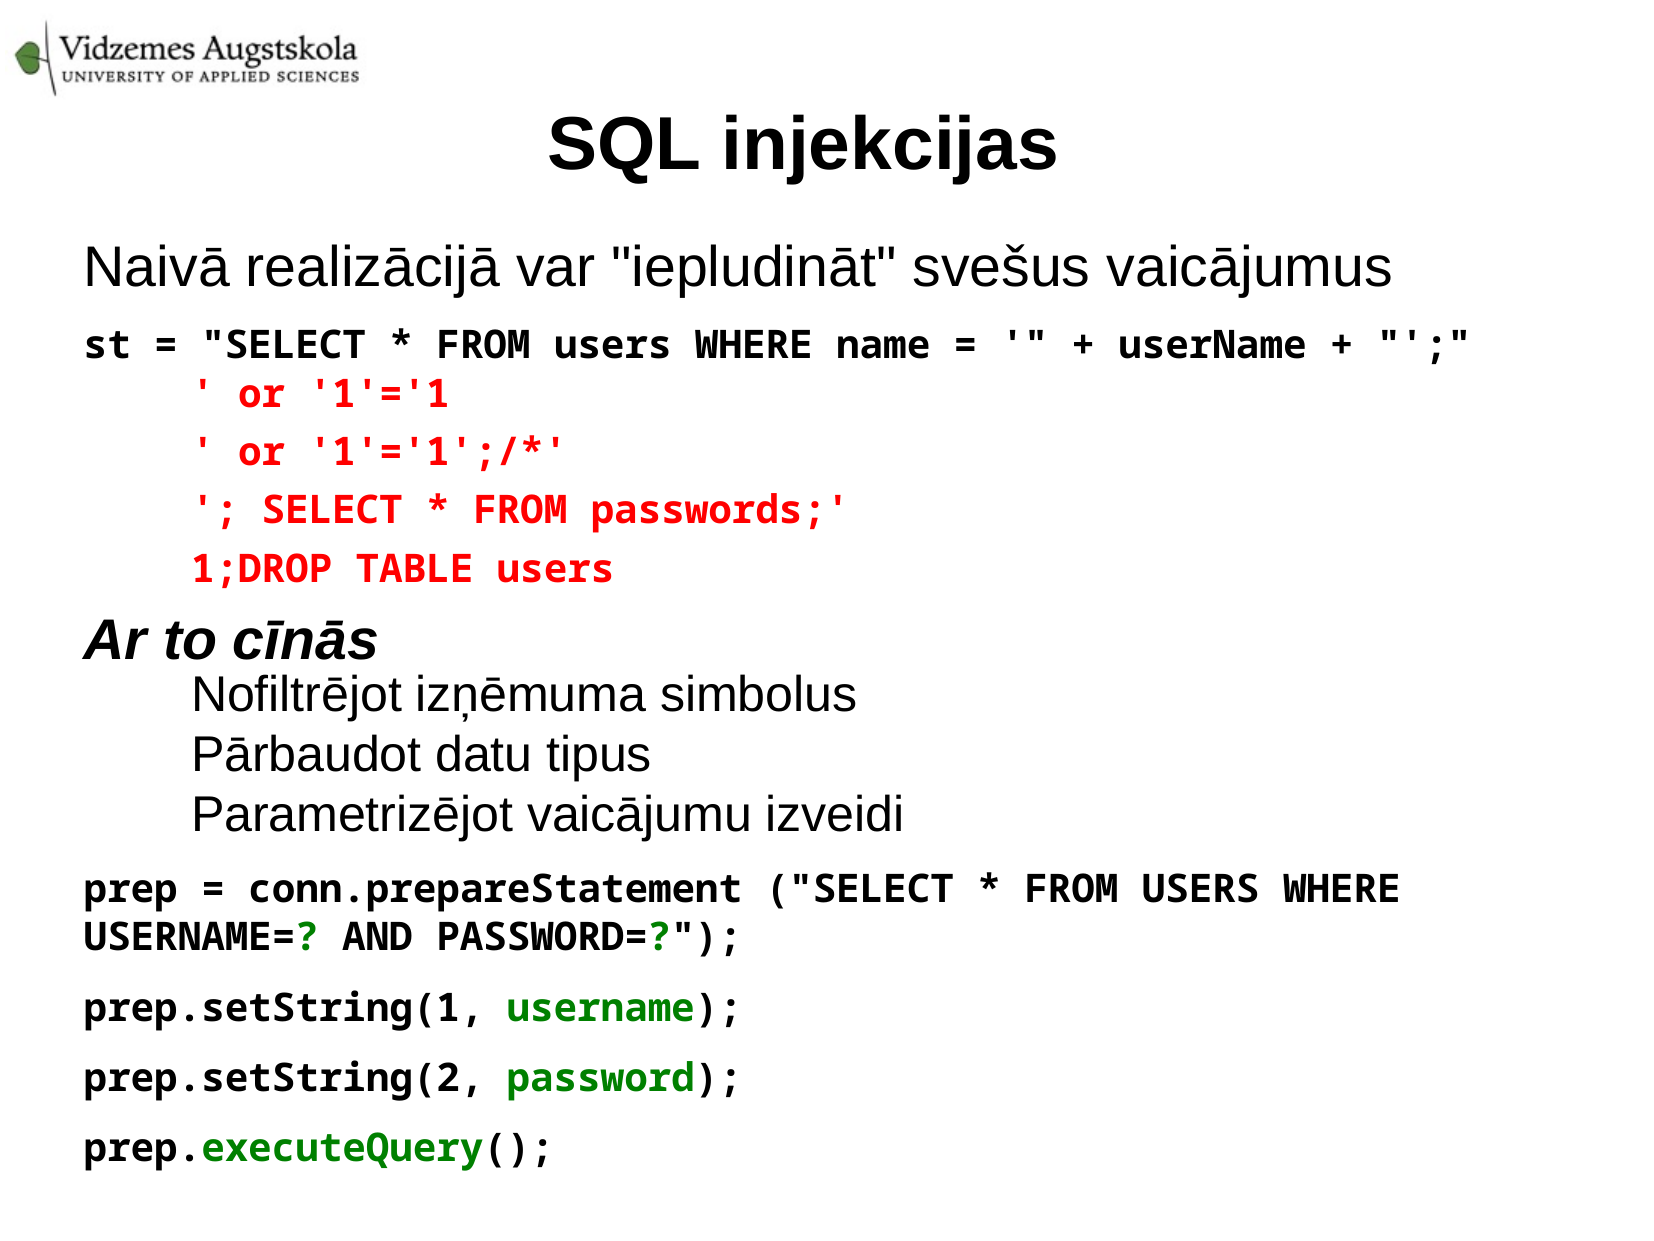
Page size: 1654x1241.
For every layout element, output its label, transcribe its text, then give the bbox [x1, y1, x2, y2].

title SQL injekcijas [94, 103, 1512, 188]
list Naivā realizācijā var "iepludināt" svešus vaicājumus st = "SELECT * FROM users WHERE name = '" + userName + "';" ' or '1'='1 ' or '1'='1';/*' '; SELECT * FROM passwords;' 1;DROP TABLE users Ar to cīnās Nofiltrējot izņēmuma simbolus Pārbaudot datu tipus Parametrizējot vaicājumu izveidi prep = conn.prepareStatement ("SELECT * FROM USERS WHERE USERNAME=? AND PASSWORD=?"); prep.setString(1, username); prep.setString(2, password); prep.executeQuery(); [35, 236, 1636, 1182]
picture [5, 2, 368, 113]
